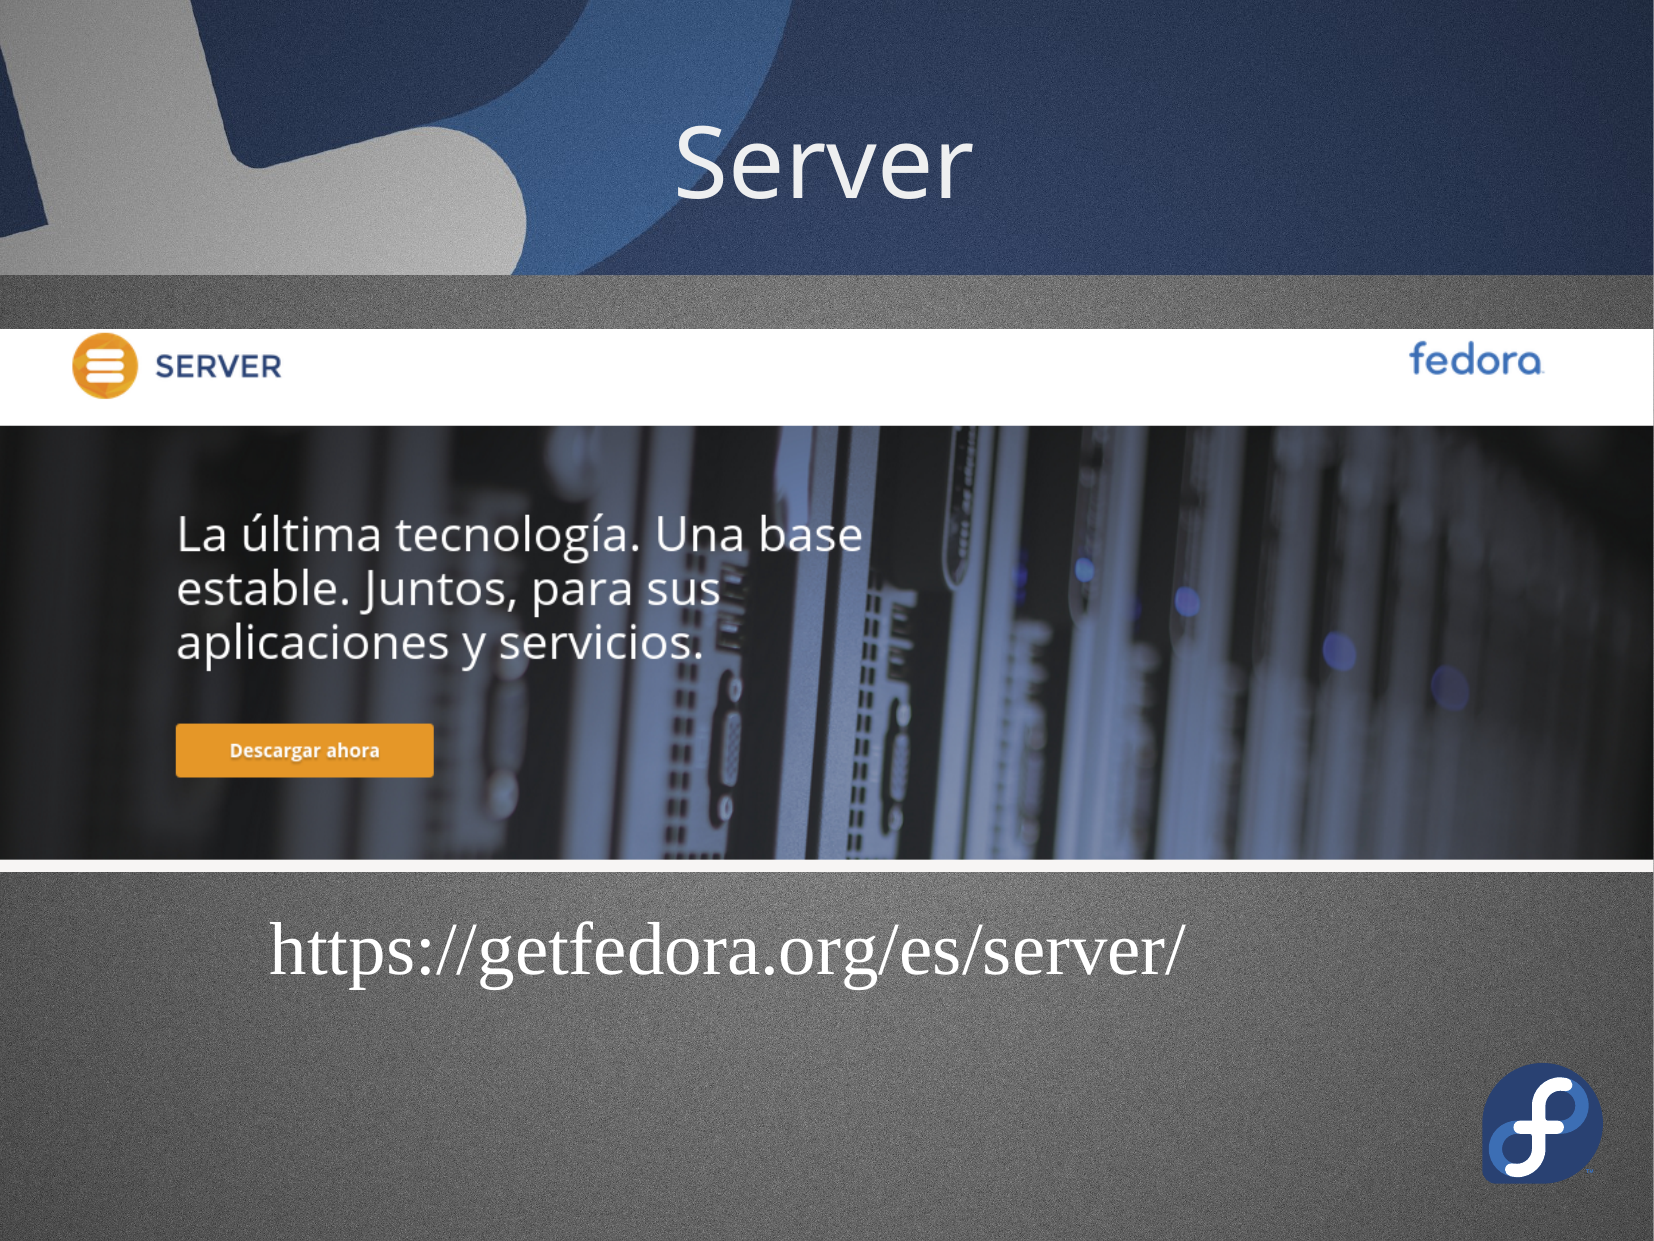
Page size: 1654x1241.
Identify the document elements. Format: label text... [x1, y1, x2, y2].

picture [0, 0, 1654, 1241]
text_box Server [86, 59, 1563, 266]
text_box https://getfedora.org/es/server/ [255, 900, 1621, 1089]
